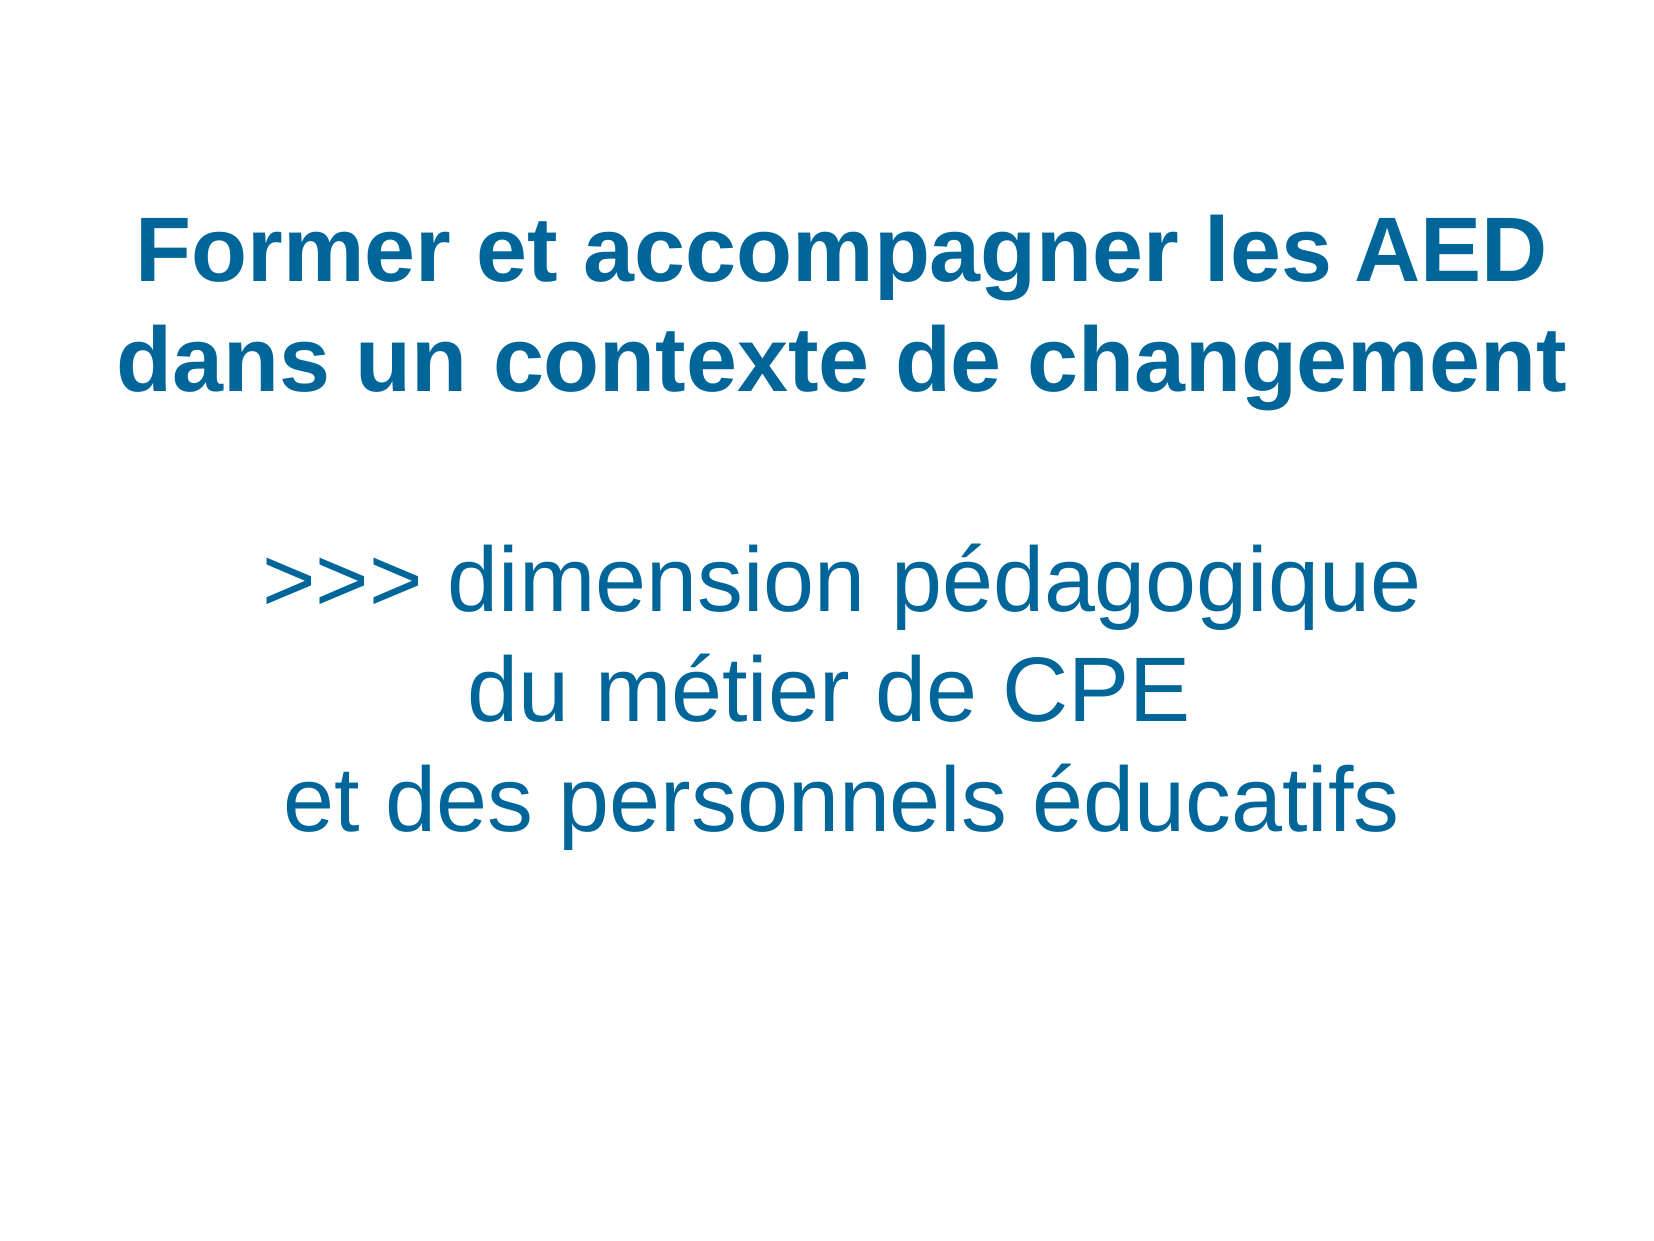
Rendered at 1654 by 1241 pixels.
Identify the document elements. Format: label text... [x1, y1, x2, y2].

title Former et accompagner les AED dans un contexte de changement >>> dimension pédagogique du métier de CPE et des personnels éducatifs [98, 189, 1587, 805]
